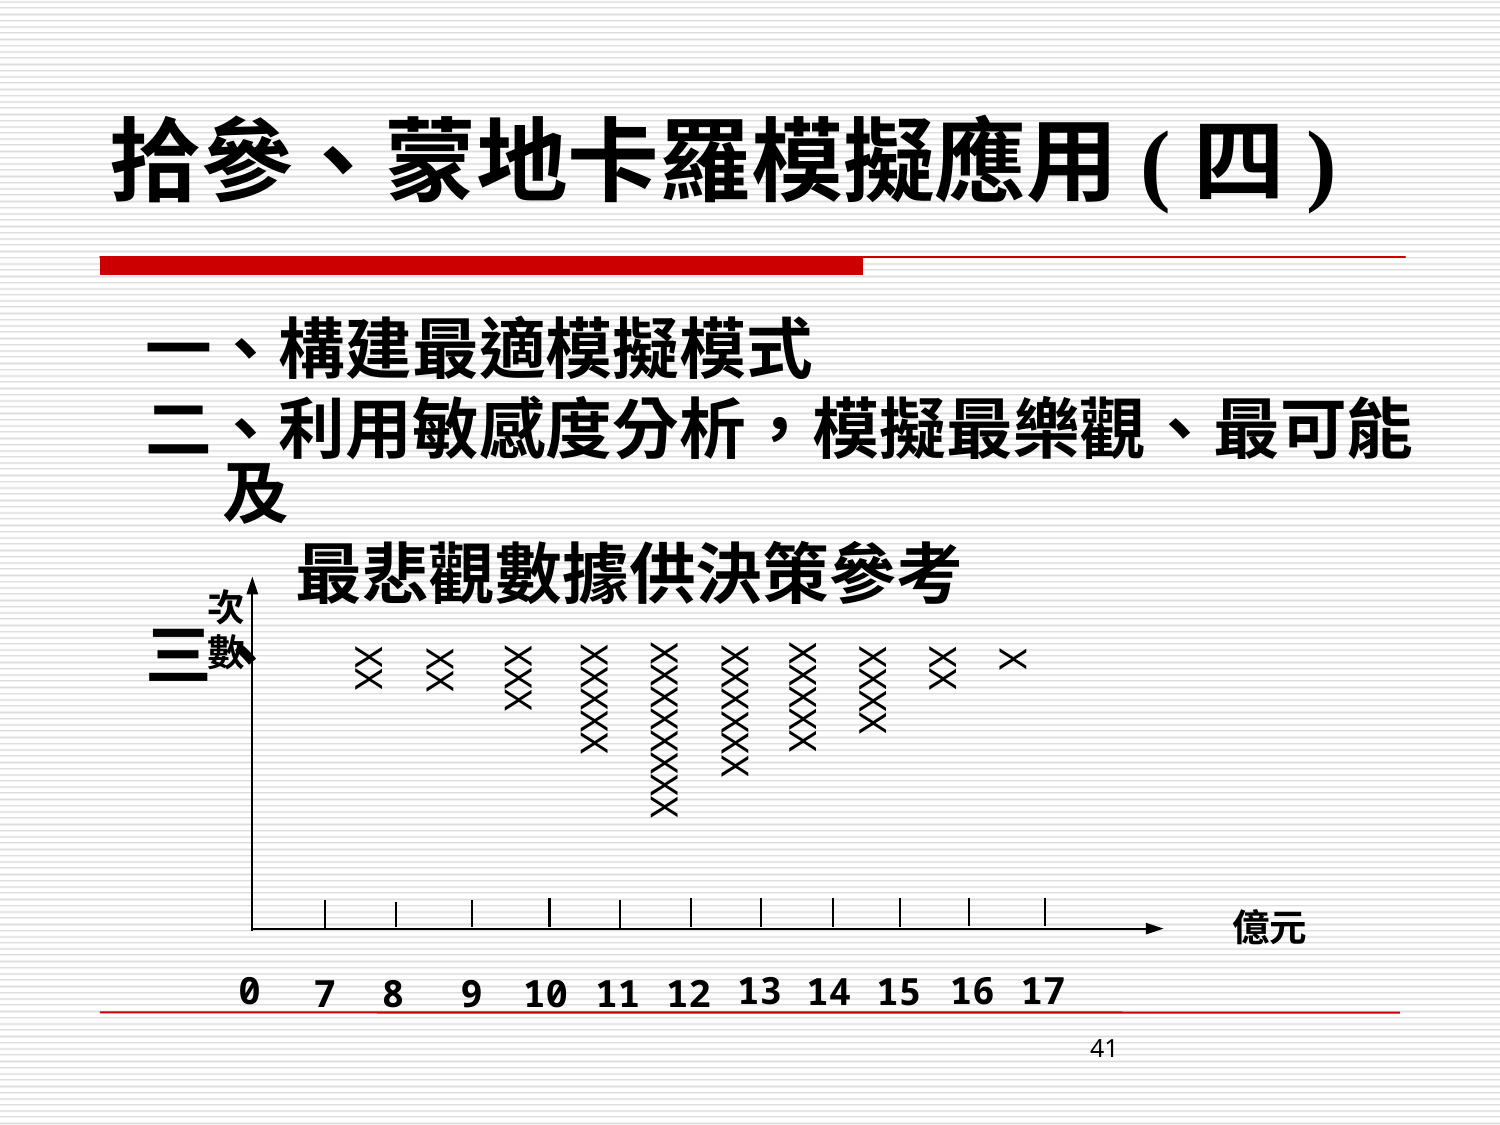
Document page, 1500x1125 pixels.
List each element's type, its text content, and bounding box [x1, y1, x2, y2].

text_box 7 [296, 962, 353, 1024]
text_box 13 [714, 959, 805, 1020]
text_box 9 [443, 962, 499, 1023]
list 一、構建最適模擬模式 二、利用敏感度分析，模擬最樂觀、最可能及 最悲觀數據供決策參考 三、 [53, 314, 1459, 988]
text_box XXXXX [758, 627, 835, 895]
text_box XXX [474, 630, 550, 898]
text_box XXXXXXXX [620, 627, 696, 895]
text_box 11 [572, 963, 643, 1024]
text_box 10 [499, 962, 592, 1024]
text_box 16 [927, 959, 998, 1020]
text_box 17 [998, 959, 1089, 1021]
text_box XX [898, 631, 975, 899]
text_box 12 [643, 963, 734, 1024]
text_box 次 數 [192, 576, 252, 683]
text_box XX [324, 631, 401, 898]
text_box XX [395, 633, 472, 901]
text_box 億元 [1210, 896, 1329, 957]
text_box 8 [365, 962, 422, 1024]
text_box [1074, 1024, 1400, 1103]
text_box 14 [785, 960, 856, 1022]
text_box 15 [856, 960, 942, 1022]
text_box XXXXX [549, 629, 626, 897]
text_box XXXX [828, 631, 898, 898]
title 拾參、蒙地卡羅模擬應用(四) [94, 50, 1407, 221]
text_box 0 [221, 959, 278, 1020]
text_box XXXXXX [690, 629, 767, 897]
text_box X [968, 633, 1045, 901]
